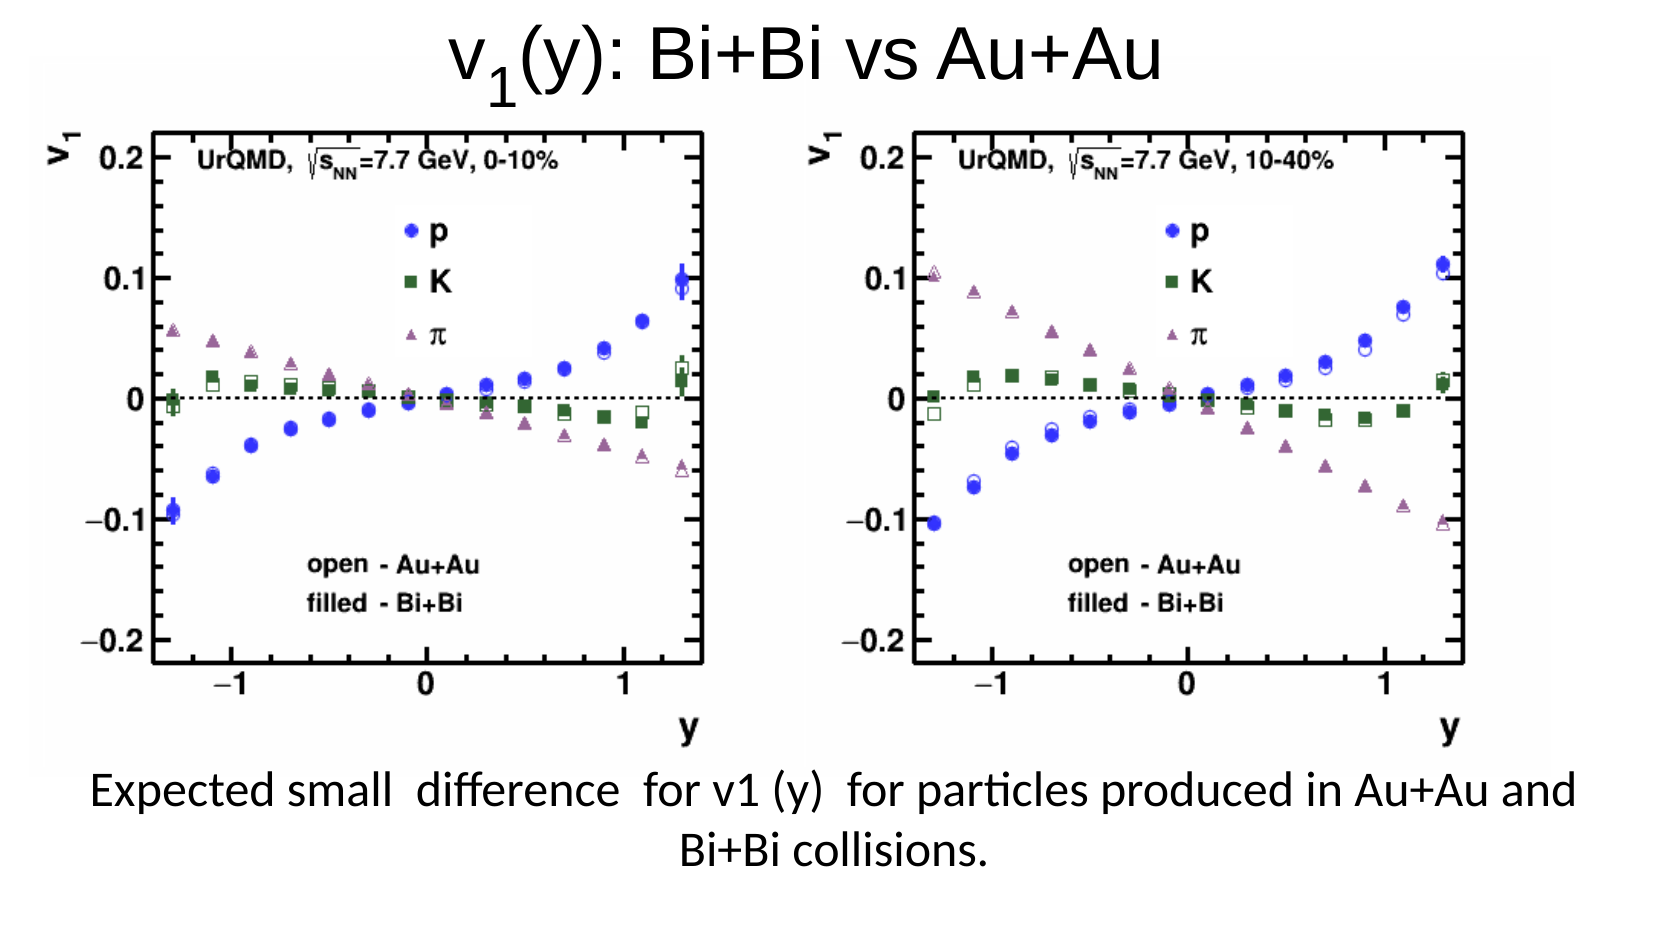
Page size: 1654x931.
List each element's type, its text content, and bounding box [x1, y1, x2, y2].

text_box Expected small difference for v1 (y) for particles produced in Au+Au and Bi+Bi collisions. [63, 749, 1606, 884]
picture [29, 56, 1551, 777]
text_box v1(y): Bi+Bi vs Au+Au [62, 0, 1551, 134]
